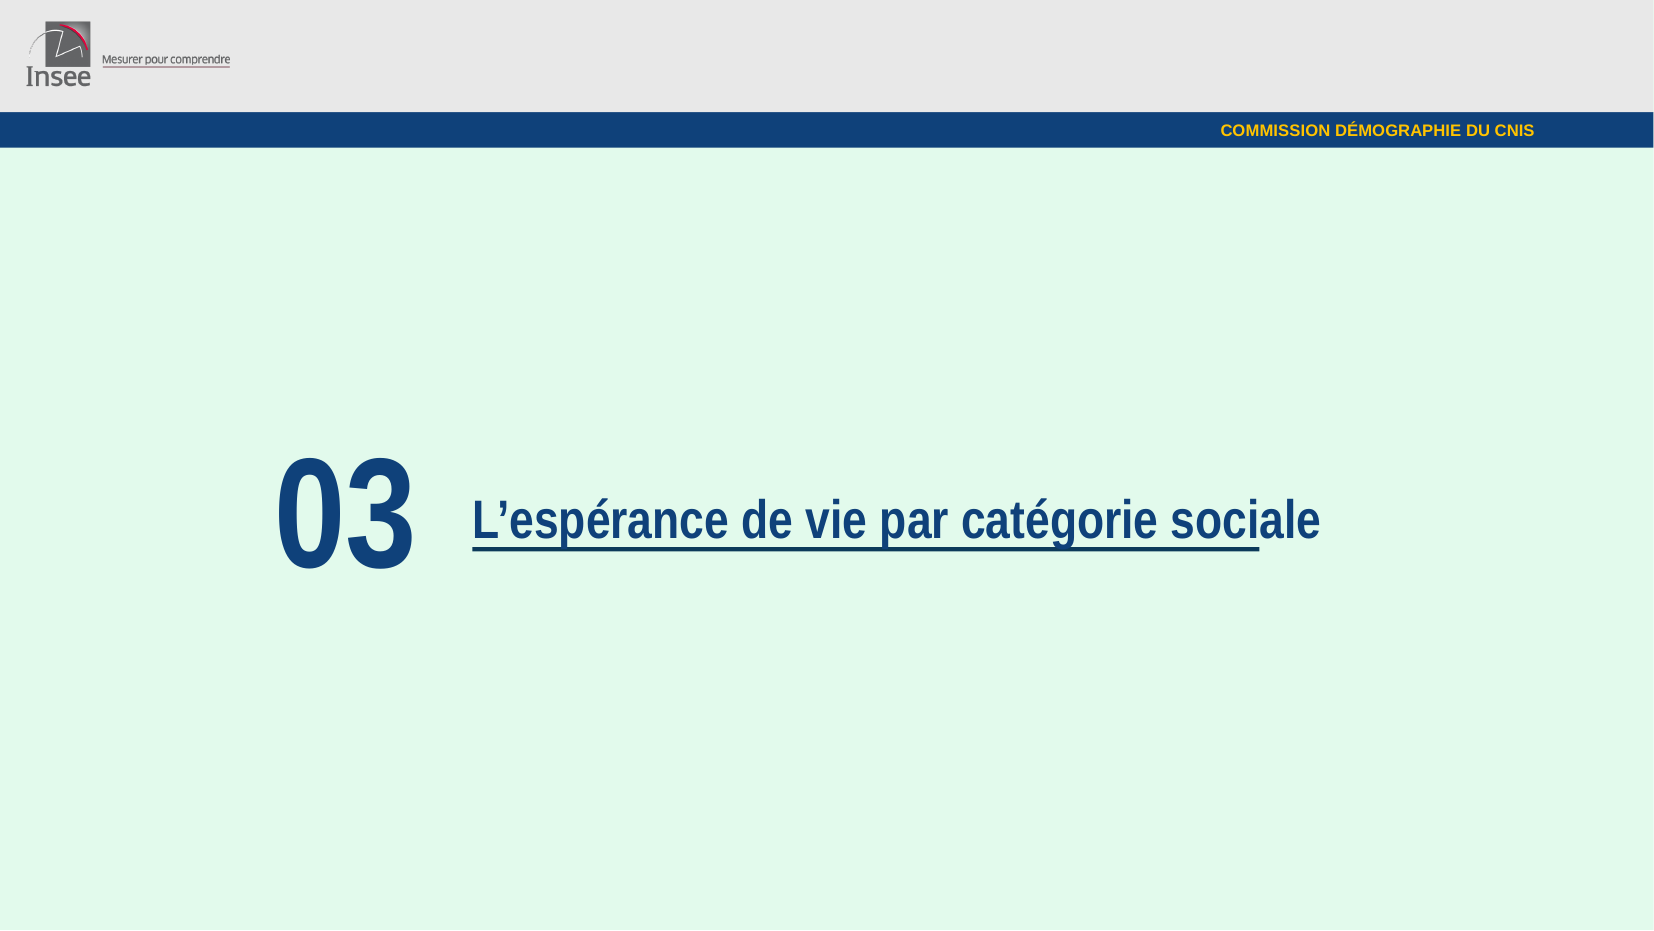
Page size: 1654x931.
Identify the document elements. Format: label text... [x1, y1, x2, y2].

text_box 03 [230, 389, 461, 621]
picture [23, 0, 230, 89]
footer Commission dÉmographie du cnis [59, 112, 1536, 148]
title L’espérance de vie par catégorie sociale [472, 465, 1359, 550]
